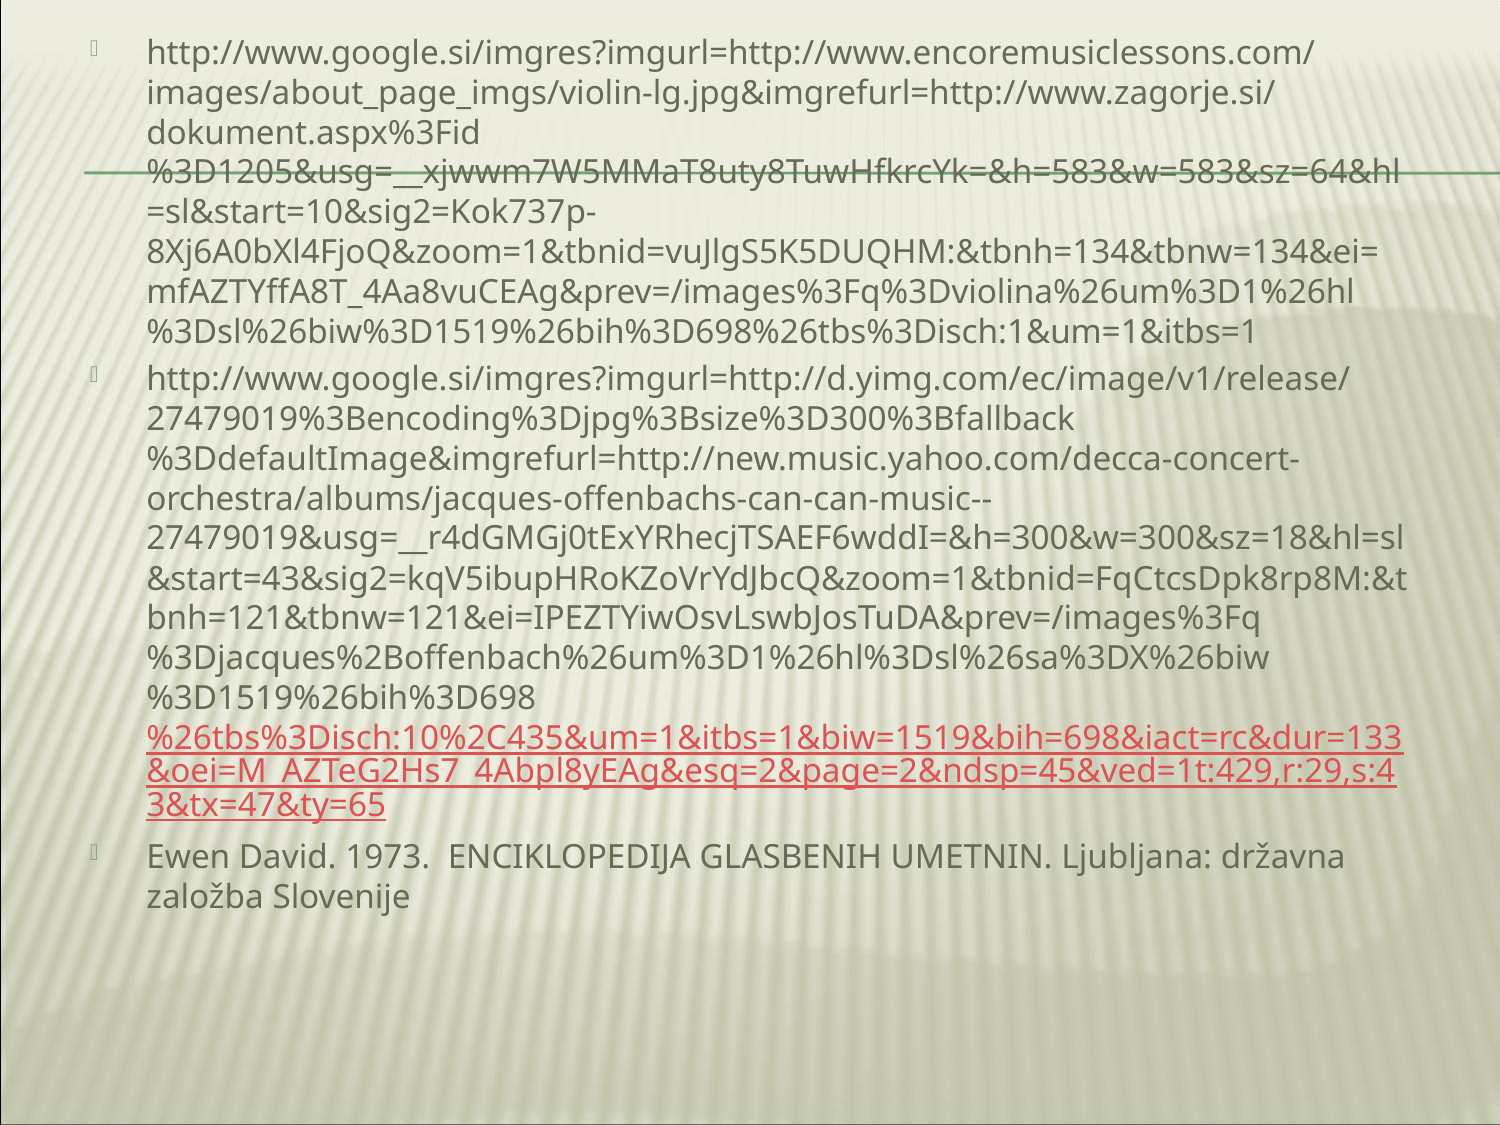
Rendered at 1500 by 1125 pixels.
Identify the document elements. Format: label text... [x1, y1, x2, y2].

list http://www.google.si/imgres?imgurl=http://www.encoremusiclessons.com/images/about_page_imgs/violin-lg.jpg&imgrefurl=http://www.zagorje.si/dokument.aspx%3Fid%3D1205&usg=__xjwwm7W5MMaT8uty8TuwHfkrcYk=&h=583&w=583&sz=64&hl=sl&start=10&sig2=Kok737p-8Xj6A0bXl4FjoQ&zoom=1&tbnid=vuJlgS5K5DUQHM:&tbnh=134&tbnw=134&ei=mfAZTYffA8T_4Aa8vuCEAg&prev=/images%3Fq%3Dviolina%26um%3D1%26hl%3Dsl%26biw%3D1519%26bih%3D698%26tbs%3Disch:1&um=1&itbs=1 http://www.google.si/imgres?imgurl=http://d.yimg.com/ec/image/v1/release/27479019%3Bencoding%3Djpg%3Bsize%3D300%3Bfallback%3DdefaultImage&imgrefurl=http://new.music.yahoo.com/decca-concert-orchestra/albums/jacques-offenbachs-can-can-music--27479019&usg=__r4dGMGj0tExYRhecjTSAEF6wddI=&h=300&w=300&sz=18&hl=sl&start=43&sig2=kqV5ibupHRoKZoVrYdJbcQ&zoom=1&tbnid=FqCtcsDpk8rp8M:&tbnh=121&tbnw=121&ei=IPEZTYiwOsvLswbJosTuDA&prev=/images%3Fq%3Djacques%2Boffenbach%26um%3D1%26hl%3Dsl%26sa%3DX%26biw%3D1519%26bih%3D698%26tbs%3Disch:10%2C435&um=1&itbs=1&biw=1519&bih=698&iact=rc&dur=133&oei=M_AZTeG2Hs7_4Abpl8yEAg&esq=2&page=2&ndsp=45&ved=1t:429,r:29,s:43&tx=47&ty=65 Ewen David. 1973. ENCIKLOPEDIJA GLASBENIH UMETNIN. Ljubljana: državna založba Slovenije [75, 23, 1425, 1005]
picture [0, 0, 1500, 1125]
